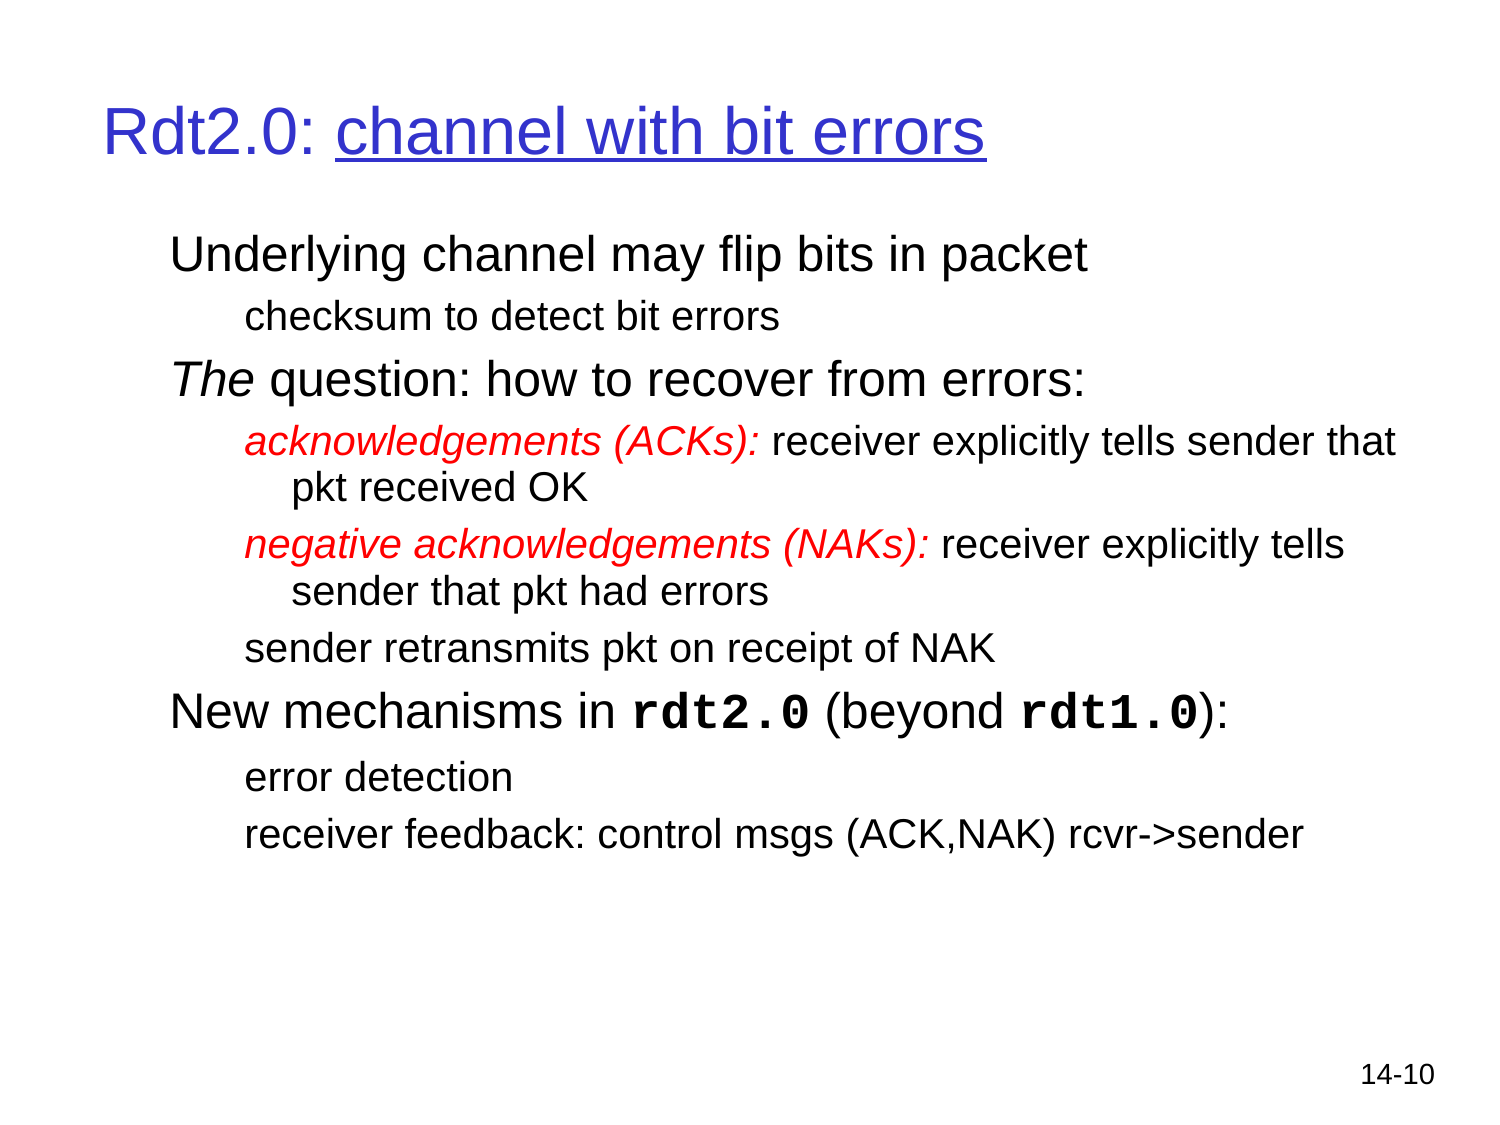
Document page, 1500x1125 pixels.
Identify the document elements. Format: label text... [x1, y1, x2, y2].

title Rdt2.0: channel with bit errors [87, 37, 1400, 225]
list Underlying channel may flip bits in packet checksum to detect bit errors The question: how to recover from errors: acknowledgements (ACKs): receiver explicitly tells sender that pkt received OK negative acknowledgements (NAKs): receiver explicitly tells sender that pkt had errors sender retransmits pkt on receipt of NAK New mechanisms in rdt2.0 (beyond rdt1.0): error detection receiver feedback: control msgs (ACK,NAK) rcvr->sender [154, 218, 1450, 949]
